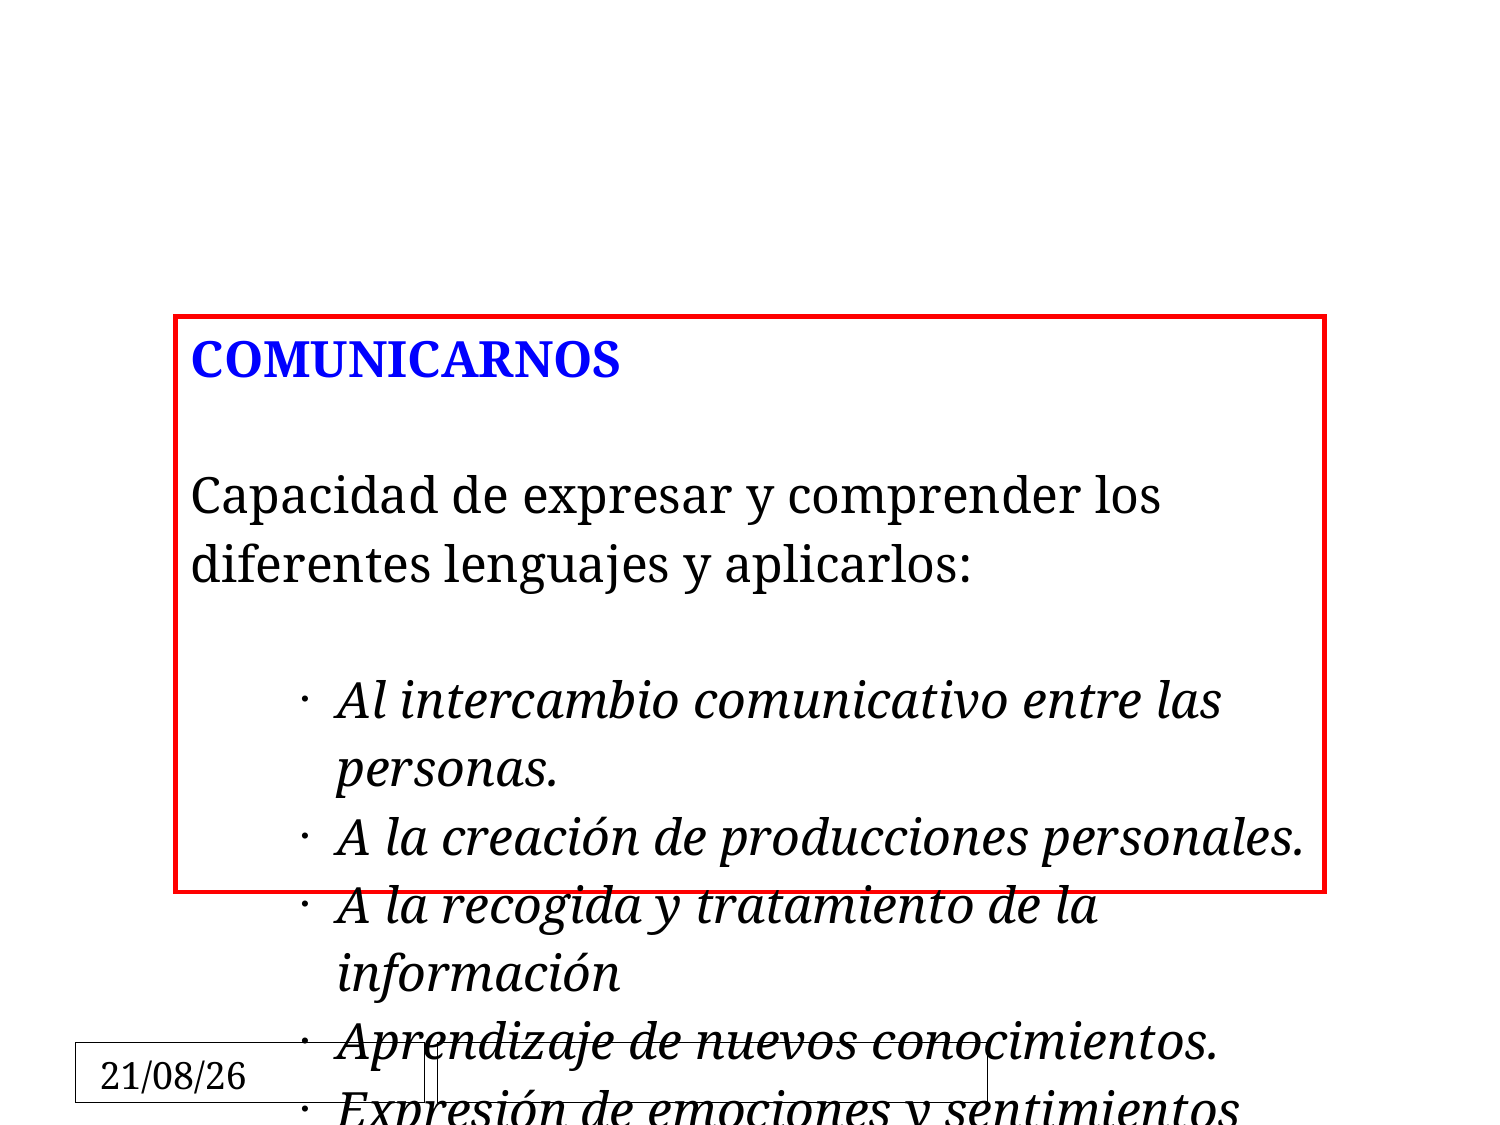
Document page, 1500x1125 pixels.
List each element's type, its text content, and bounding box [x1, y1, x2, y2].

text_box COMUNICARNOS Capacidad de expresar y comprender los diferentes lenguajes y aplicarlos: Al intercambio comunicativo entre las personas. A la creación de producciones personales. A la recogida y tratamiento de la información Aprendizaje de nuevos conocimientos. Expresión de emociones y sentimientos Resolución dialogada de los conflictos. [175, 316, 1325, 892]
